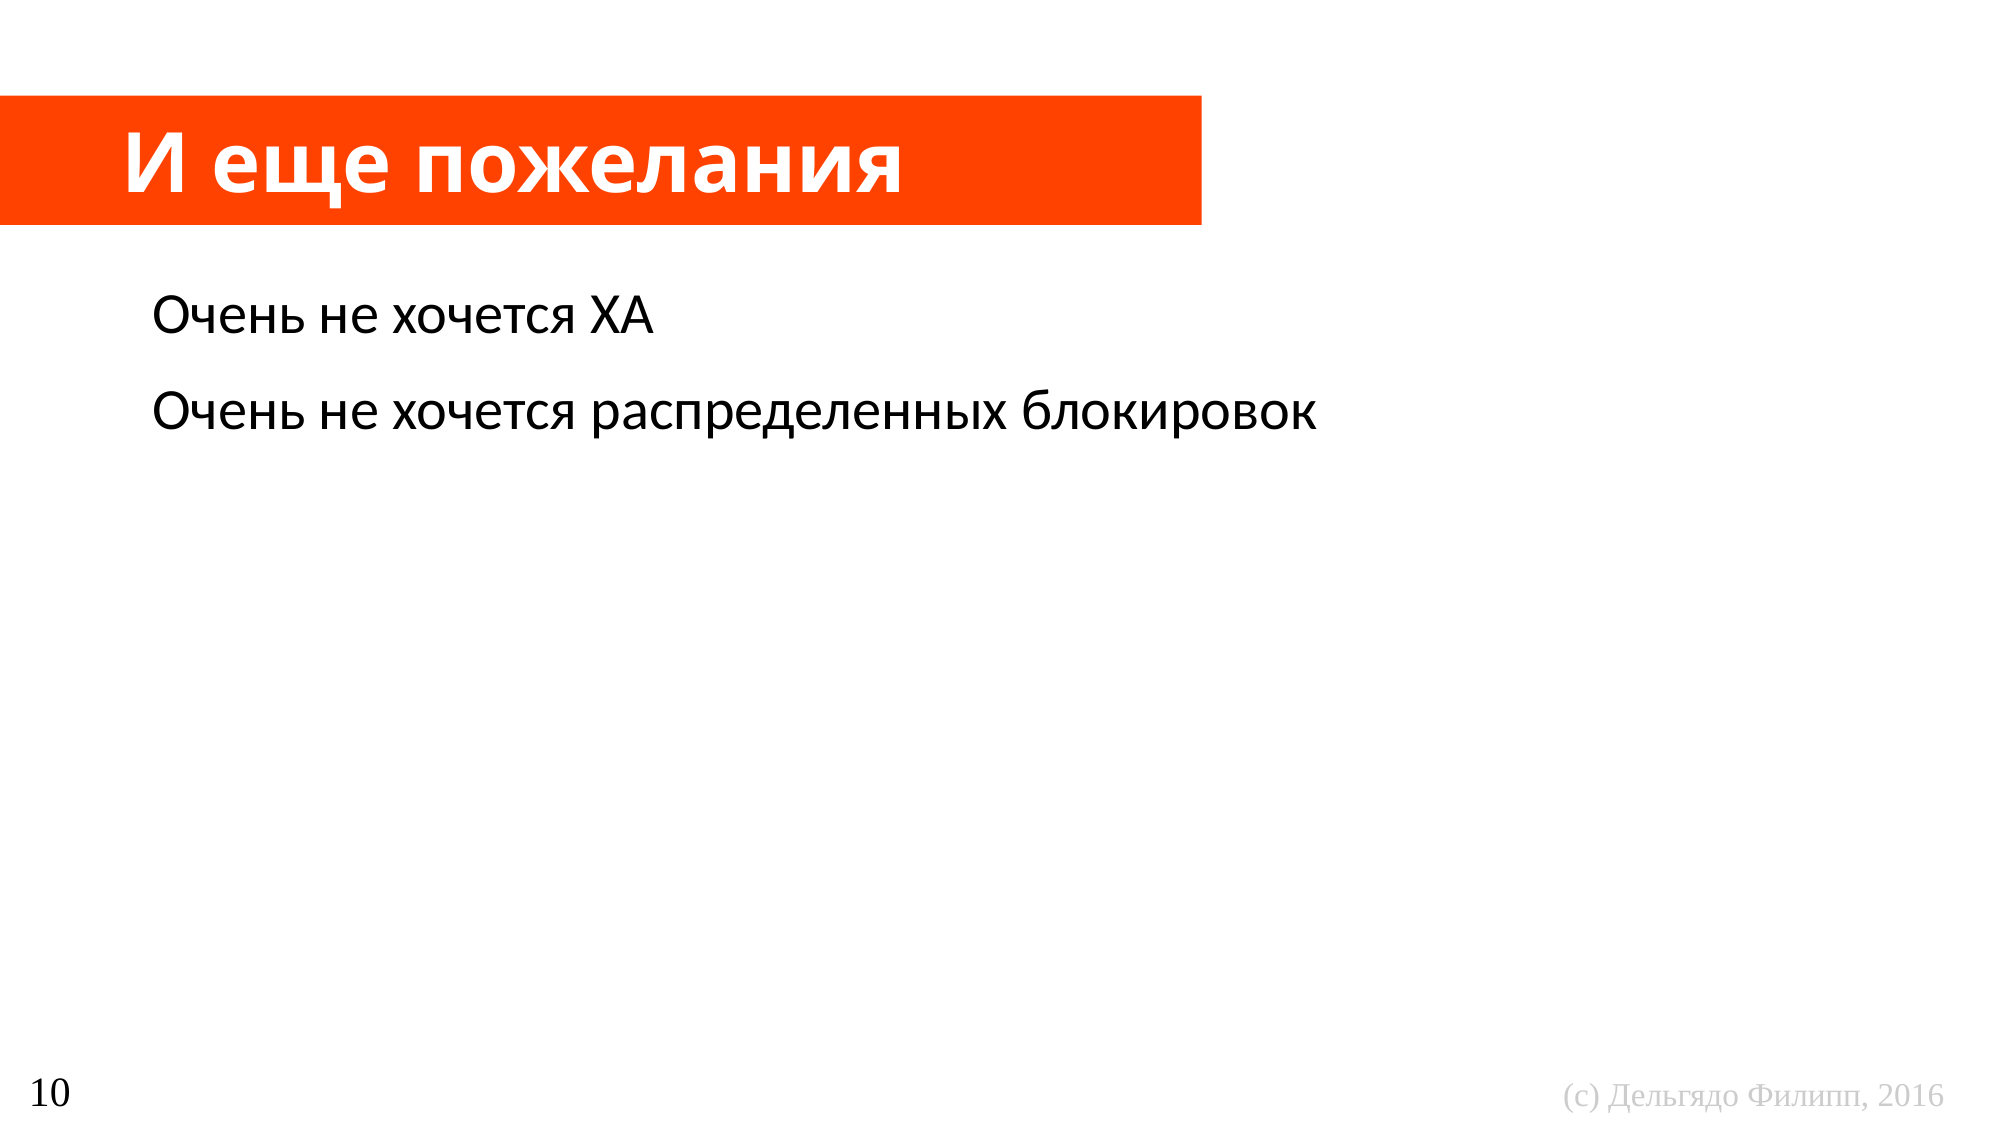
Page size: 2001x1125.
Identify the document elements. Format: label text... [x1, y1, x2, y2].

list Очень не хочется XA Очень не хочется распределенных блокировок [137, 282, 1863, 1014]
title И еще пожелания [0, 95, 1202, 225]
